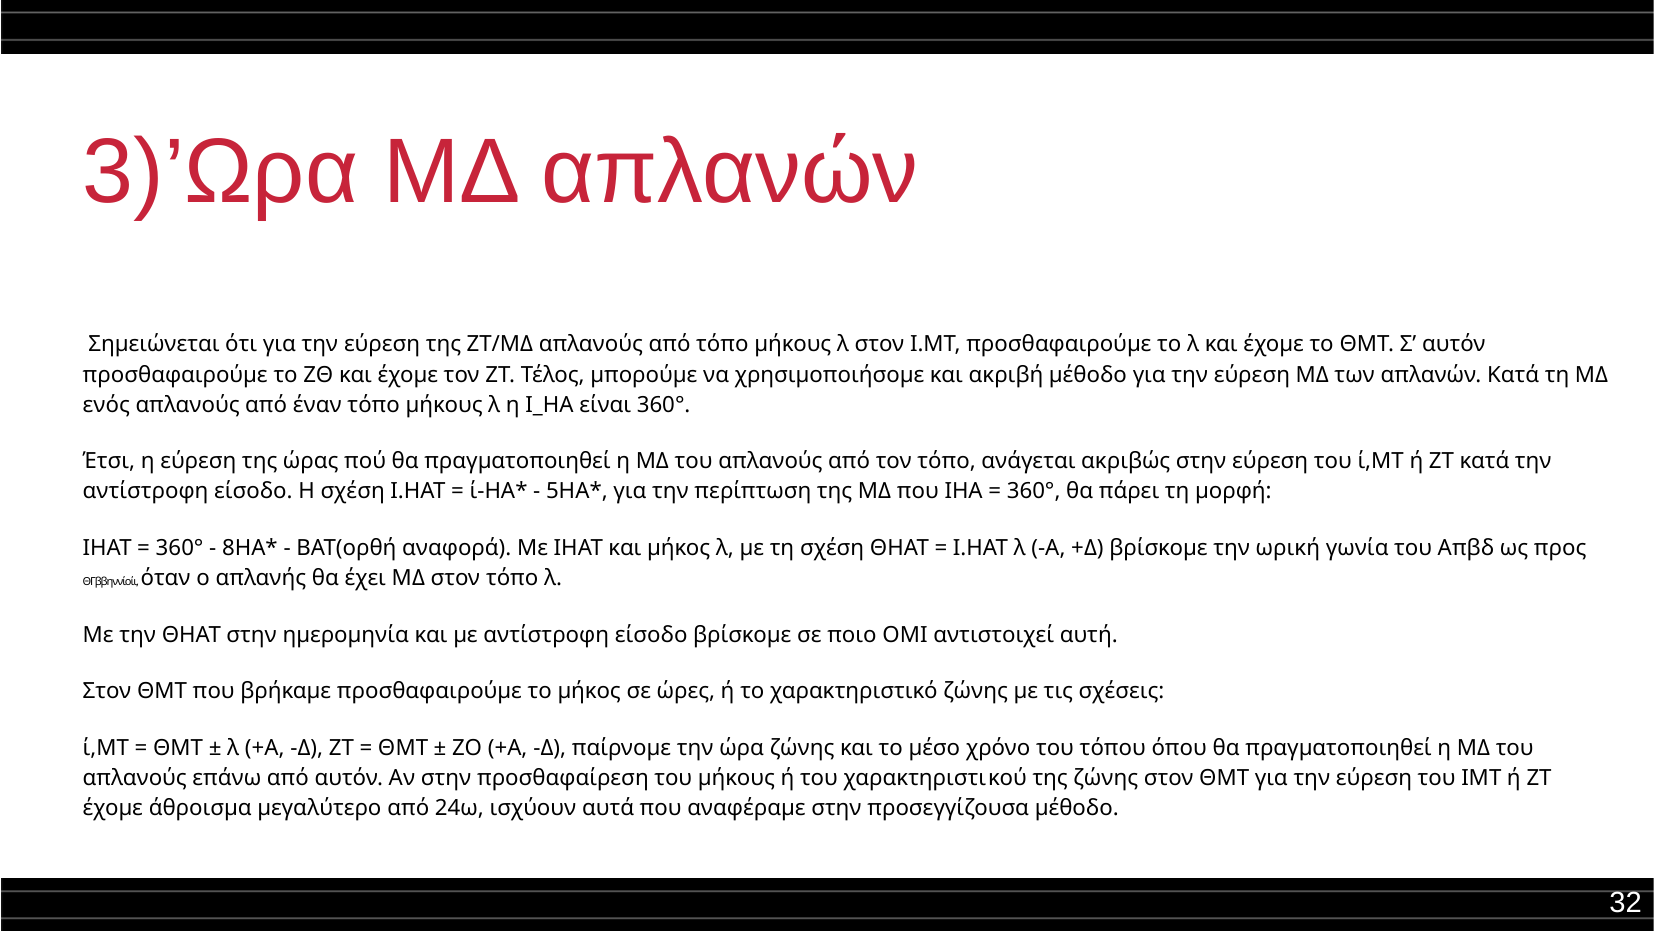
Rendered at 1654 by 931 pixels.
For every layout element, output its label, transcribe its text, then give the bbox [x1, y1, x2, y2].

list Σημειώνεται ότι για την εύρεση της ΖΤ/ΜΔ απλανούς από τόπο μήκους λ στον Ι.ΜΤ, προσθαφαιρούμε το λ και έχομε το ΘΜΤ. Σ’ αυτόν προσθαφαιρούμε το ΖΘ και έχομε τον ΖΤ. Τέλος, μπορούμε να χρησιμοποιήσομε και ακριβή μέθοδο για την εύρεση ΜΔ των απλανών. Κατά τη ΜΔ ενός απλανούς από έναν τόπο μήκους λ η Ι_ΗΑ είναι 360°. Έτσι, η εύρεση της ώρας πού θα πραγματοποιηθεί η ΜΔ του απλανούς από τον τόπο, ανάγεται ακριβώς στην εύρεση του ί,ΜΤ ή ΖΤ κατά την αντίστροφη είσοδο. Η σχέση Ι.ΗΑΤ = ί-ΗΑ* - 5ΗΑ*, για την περίπτωση της ΜΔ που ΙΗΑ = 360°, θα πάρει τη μορφή: ΙΗΑΤ = 360° - 8ΗΑ* - ΒΑΤ(ορθή αναφορά). Με ΙΗΑΤ και μήκος λ, με τη σχέση ΘΗΑΤ = Ι.ΗΑΤ λ (-Α, +Δ) βρίσκομε την ωρική γωνία του Απβδ ως προς ΘΓββηννίοίι, όταν ο απλανής θα έχει ΜΔ στον τόπο λ. Με την ΘΗΑΤ στην ημερομηνία και με αντίστροφη είσοδο βρίσκομε σε ποιο ΟΜΙ αντιστοιχεί αυτή. Στον ΘΜΤ που βρήκαμε προσθαφαιρούμε το μήκος σε ώρες, ή το χαρακτηριστικό ζώνης με τις σχέσεις: ί,ΜΤ = ΘΜΤ ± λ (+Α, -Δ), ΖΤ = ΘΜΤ ± ΖΟ (+Α, -Δ), παίρνομε την ώρα ζώνης και το μέσο χρόνο του τόπου όπου θα πραγματοποιηθεί η ΜΔ του απλανούς επάνω από αυτόν. Αν στην προσθαφαίρεση του μήκους ή του χαρακτηριστι­κού της ζώνης στον ΘΜΤ για την εύρεση του ΙΜΤ ή ΖΤ έχομε άθροισμα μεγαλύτερο από 24ω, ισχύουν αυτά που αναφέραμε στην προσεγγίζουσα μέθοδο. [82, 271, 1613, 826]
picture [1, 878, 1654, 931]
title 3)’Ωρα ΜΔ απλανών [82, 92, 1571, 249]
picture [1, 0, 1654, 54]
